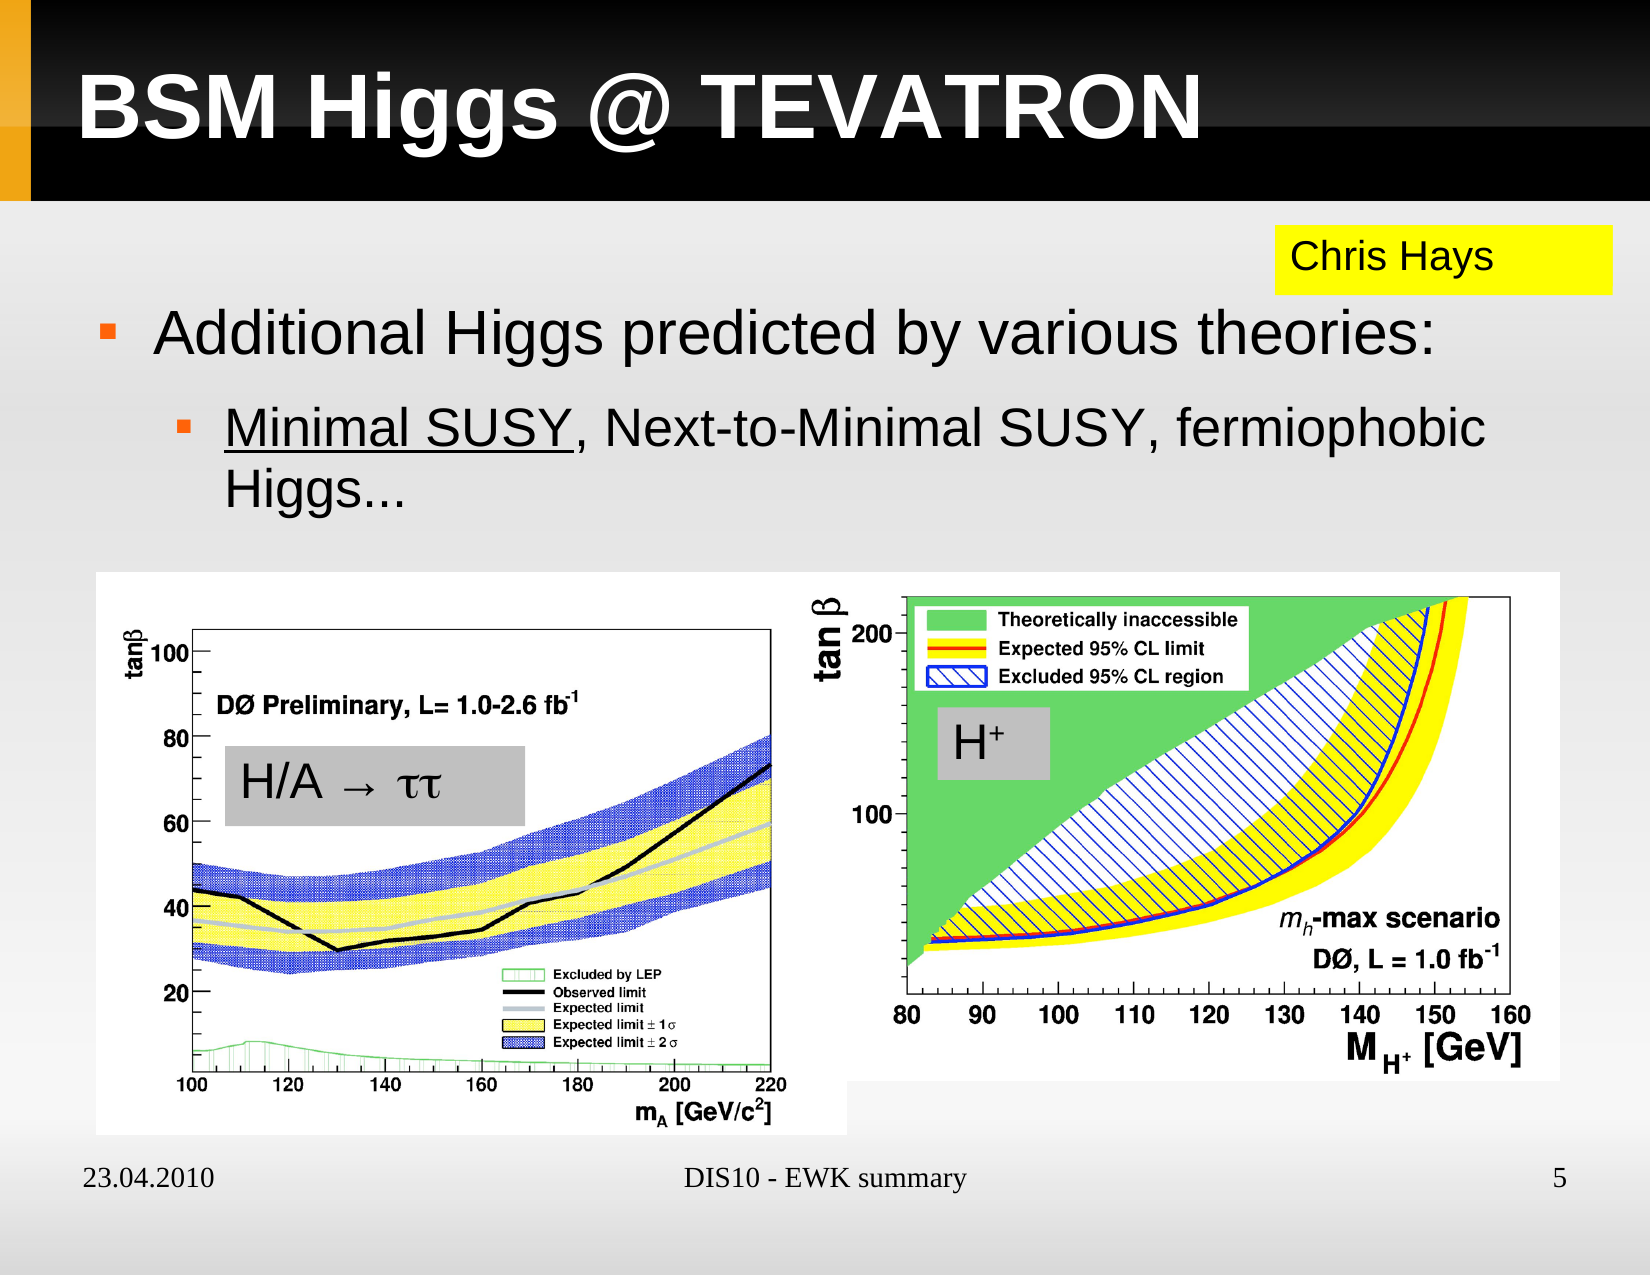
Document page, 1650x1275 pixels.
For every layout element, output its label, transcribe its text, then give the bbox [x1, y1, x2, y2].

text_box H/A → tt [225, 746, 526, 827]
picture [0, 0, 1650, 1275]
title BSM Higgs @ TEVATRON [76, 7, 1562, 206]
text_box H+ [937, 707, 1051, 780]
text_box Chris Hays [1275, 225, 1613, 287]
list Additional Higgs predicted by various theories: Minimal SUSY, Next-to-Minimal SUSY, fermiophobic Higgs... [82, 298, 1568, 1126]
